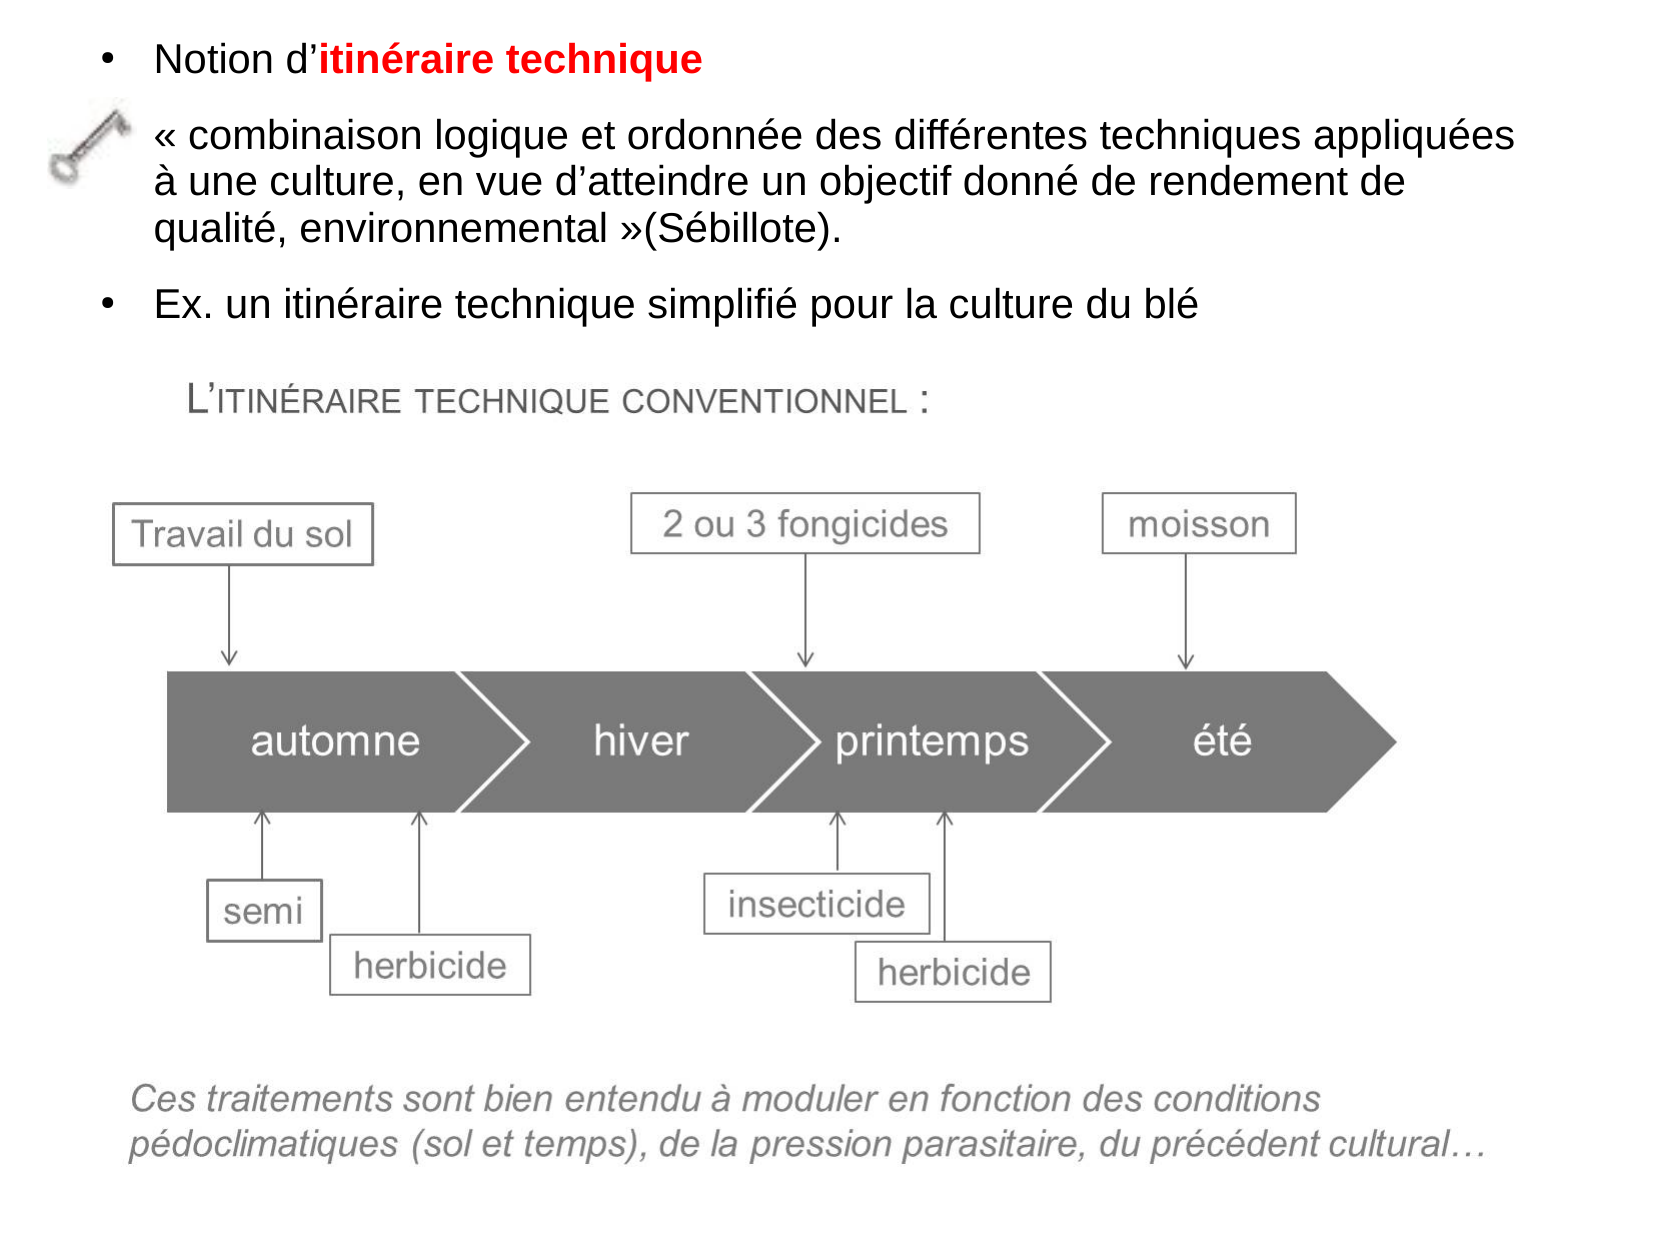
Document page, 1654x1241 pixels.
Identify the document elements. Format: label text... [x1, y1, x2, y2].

picture [105, 342, 1567, 1189]
picture [47, 97, 137, 189]
list Notion d’itinéraire technique « combinaison logique et ordonnée des différentes techniques appliquées à une culture, en vue d’atteindre un objectif donné de rendement de qualité, environnemental »(Sébillote). Ex. un itinéraire technique simplifié pour la culture du blé [82, 35, 1538, 1205]
